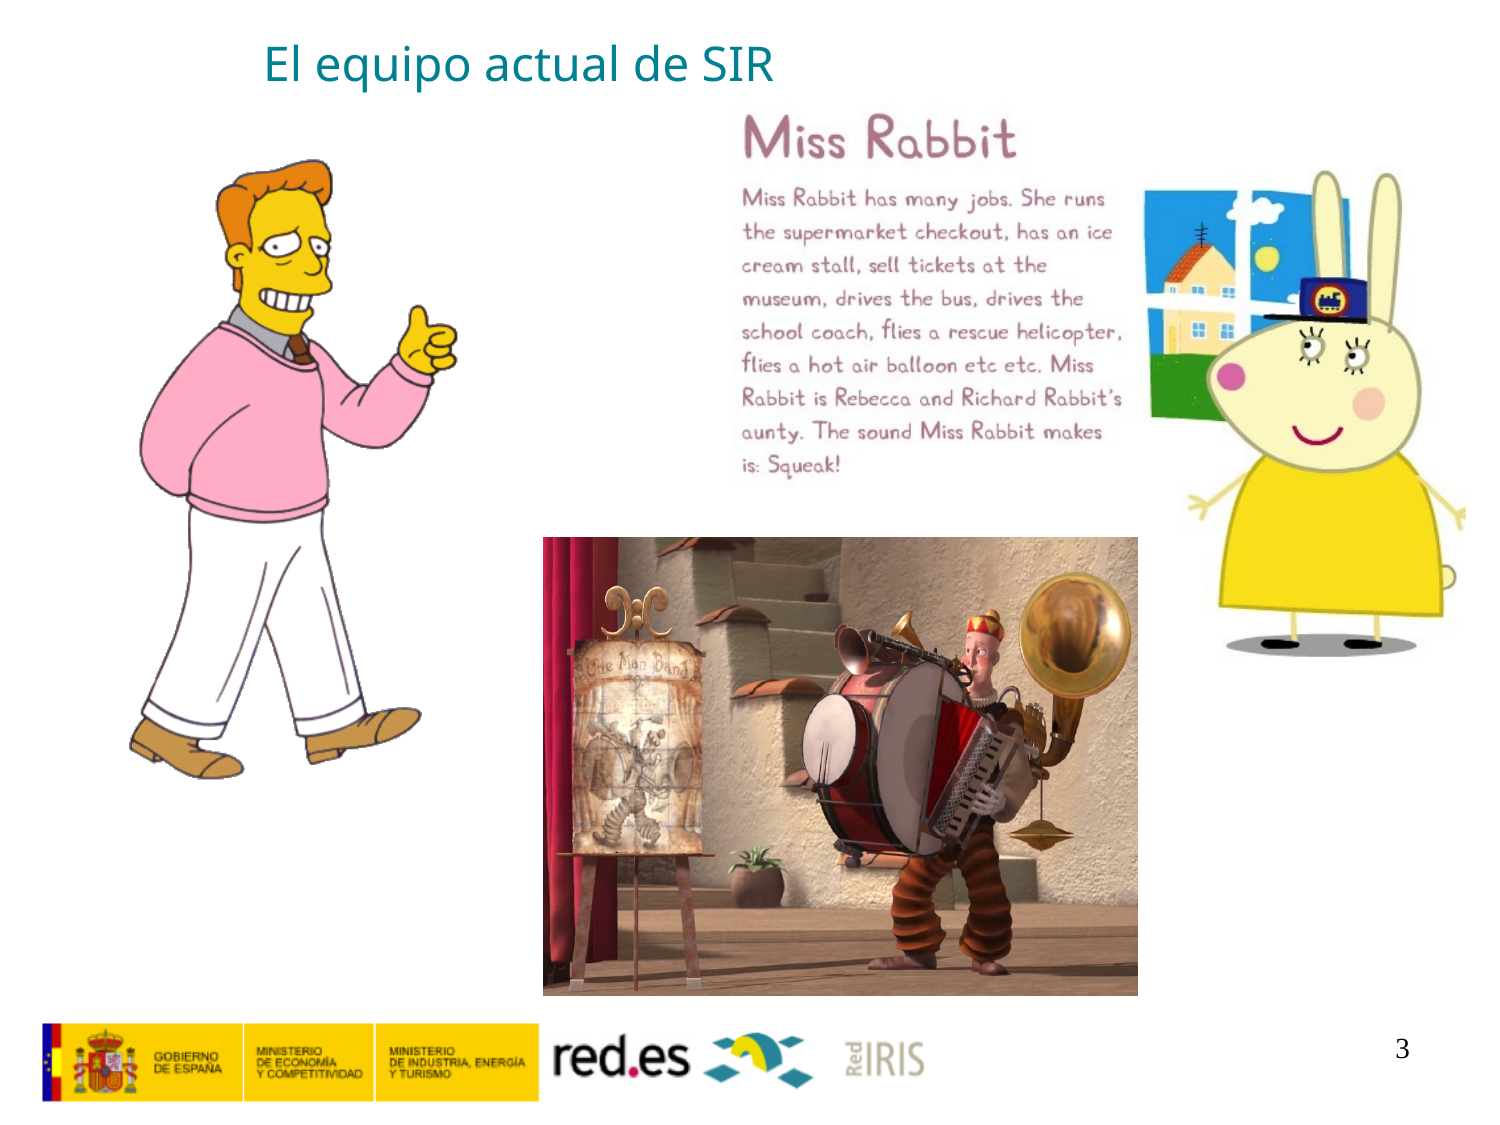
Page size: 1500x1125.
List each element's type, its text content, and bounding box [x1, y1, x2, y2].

text_box El equipo actual de SIR [248, 22, 790, 103]
picture [128, 157, 460, 782]
picture [543, 83, 1466, 996]
picture [40, 1017, 936, 1107]
